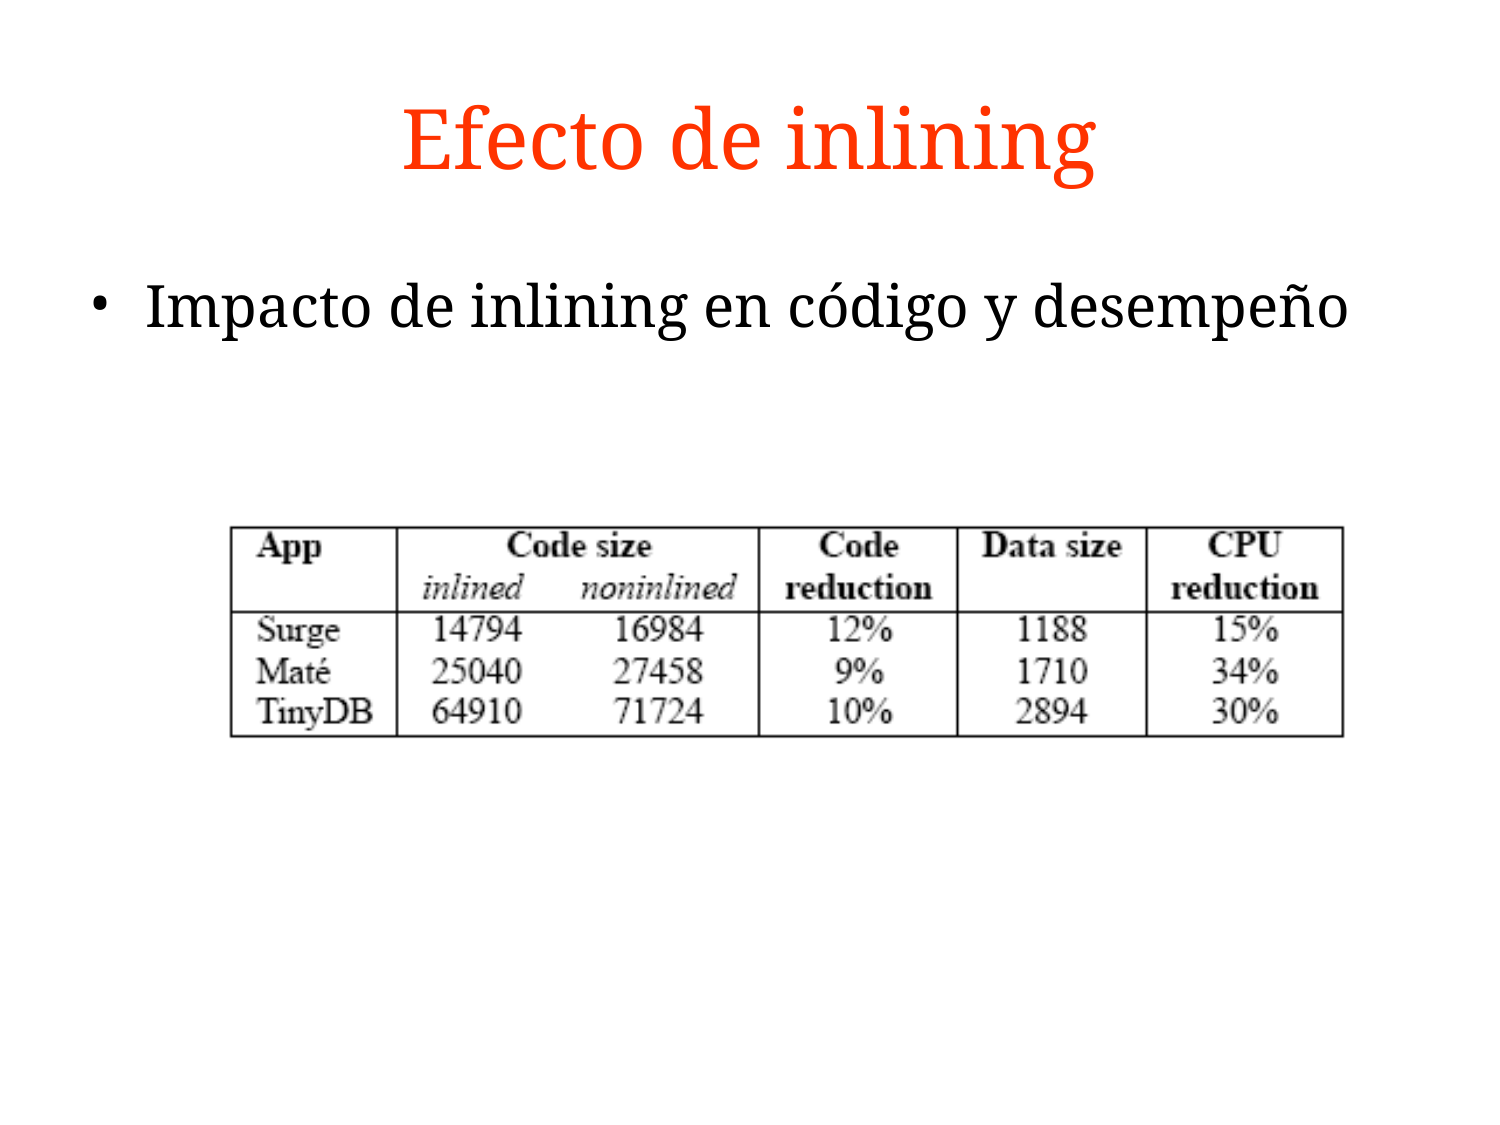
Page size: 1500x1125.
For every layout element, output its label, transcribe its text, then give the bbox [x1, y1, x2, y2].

list Impacto de inlining en código y desempeño [75, 262, 1426, 451]
title Efecto de inlining [75, 45, 1426, 233]
picture [212, 507, 1366, 775]
